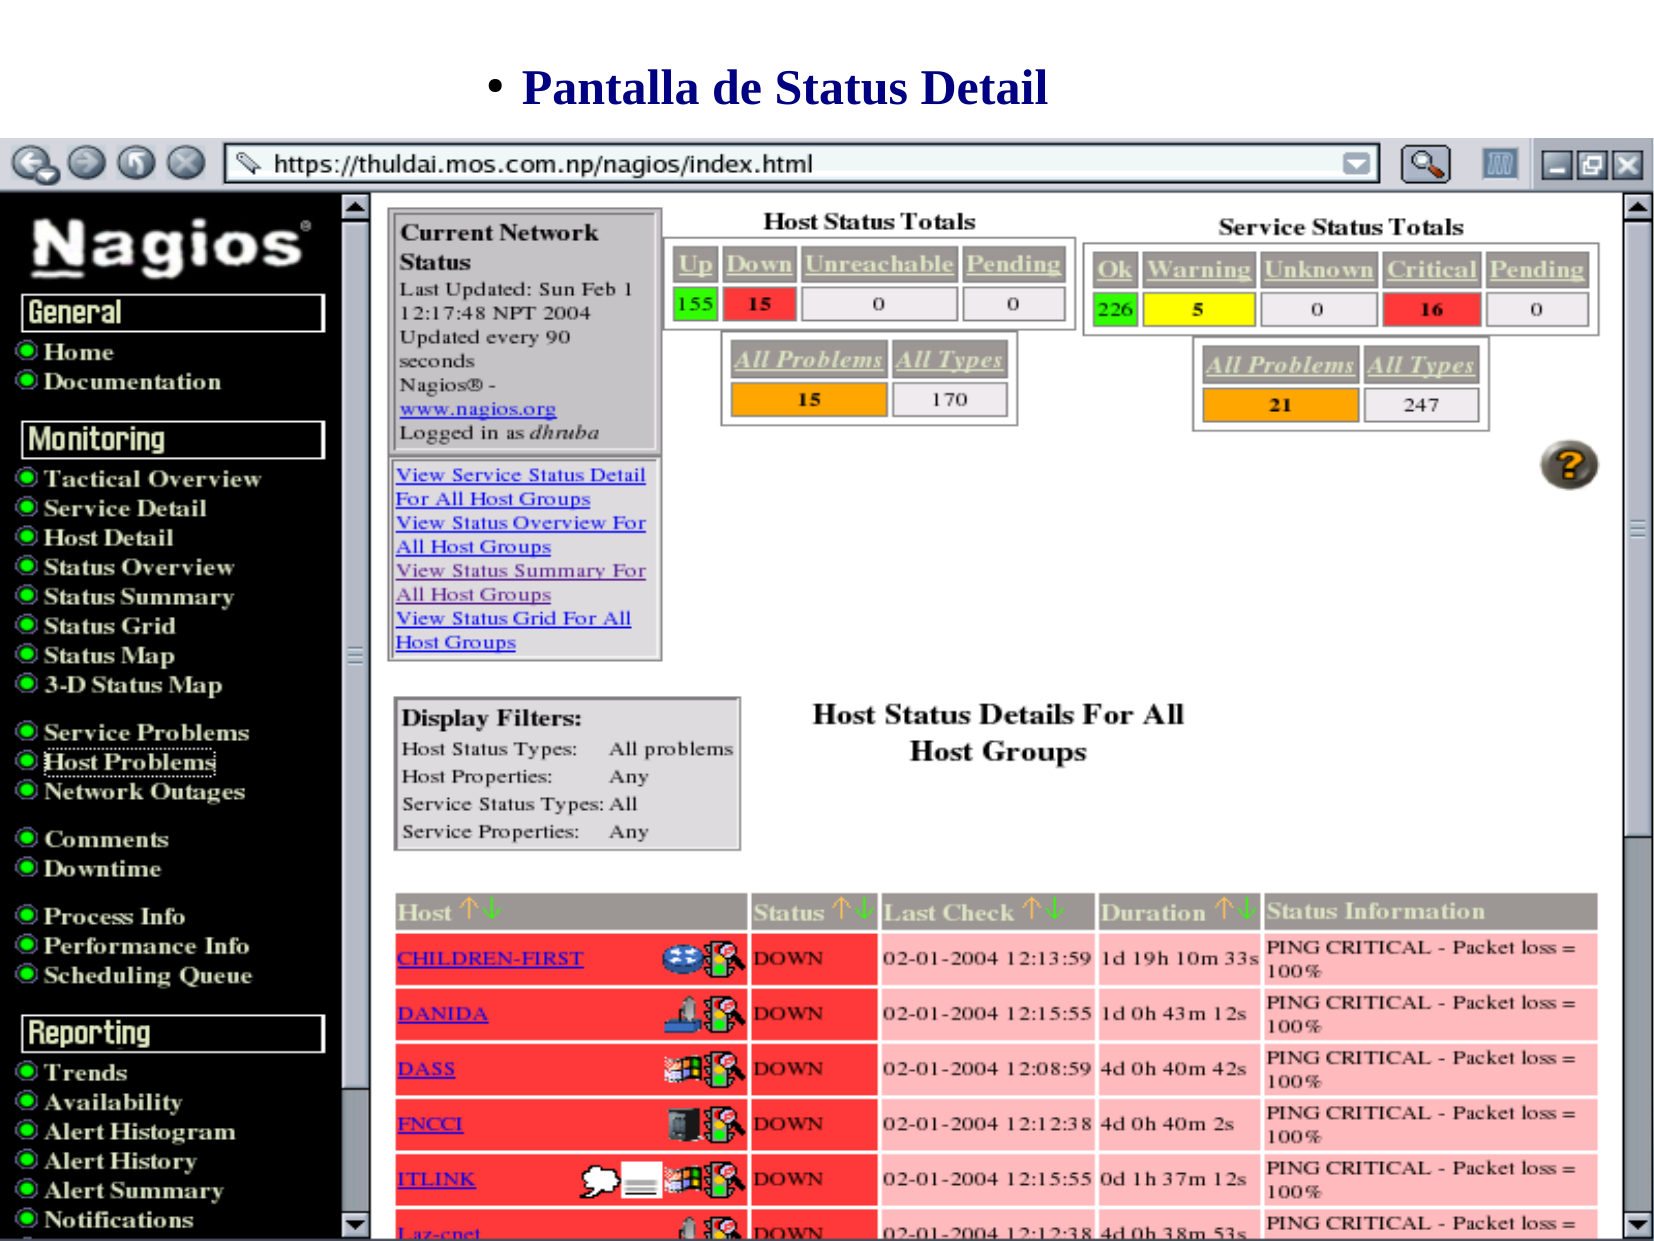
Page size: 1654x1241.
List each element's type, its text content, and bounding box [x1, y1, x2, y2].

picture [0, 138, 1654, 1241]
text_box Pantalla de Status Detail [112, 36, 1388, 138]
